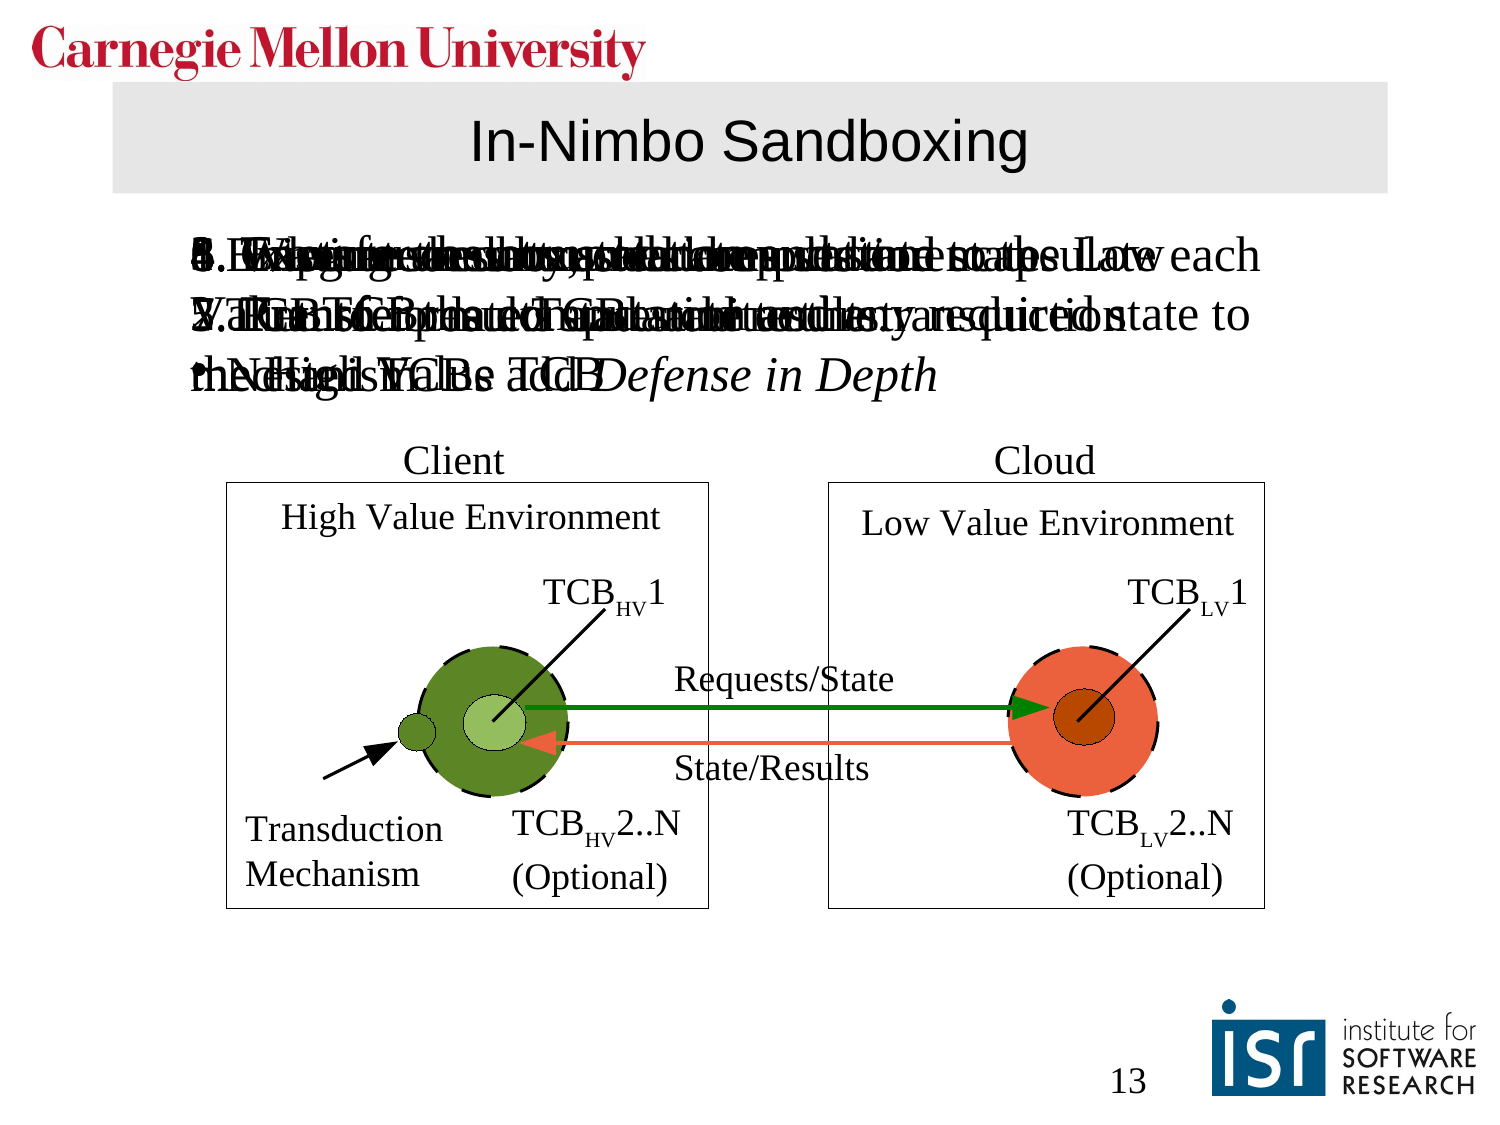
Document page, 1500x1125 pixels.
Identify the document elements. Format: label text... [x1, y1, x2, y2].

picture [1247, 1030, 1282, 1088]
text_box Existing sandboxes can be used to encapsulate each TCB to form a TCB architecture. Nested TCBs add Defense in Depth [175, 213, 1301, 409]
text_box Client [388, 425, 624, 491]
text_box Low Value Environment [846, 490, 1285, 581]
text_box Requests/State [658, 646, 959, 707]
text_box TCBHV2..N (Optional) [497, 790, 703, 905]
picture [1294, 1031, 1315, 1086]
title In-Nimbo Sandboxing [112, 81, 1388, 194]
text_box [1007, 646, 1158, 790]
text_box Cloud [968, 425, 1194, 491]
text_box State/Results [658, 735, 959, 795]
text_box [398, 646, 569, 796]
text_box TCBLV1 [1112, 559, 1291, 629]
picture [1223, 1031, 1233, 1085]
text_box TCBHV1 [528, 559, 706, 629]
text_box High Value Environment [266, 484, 703, 575]
text_box TCBLV2..N (Optional) [1052, 790, 1258, 905]
picture [32, 25, 646, 81]
text_box Transduction Mechanism [230, 796, 531, 902]
picture [1212, 999, 1476, 1096]
